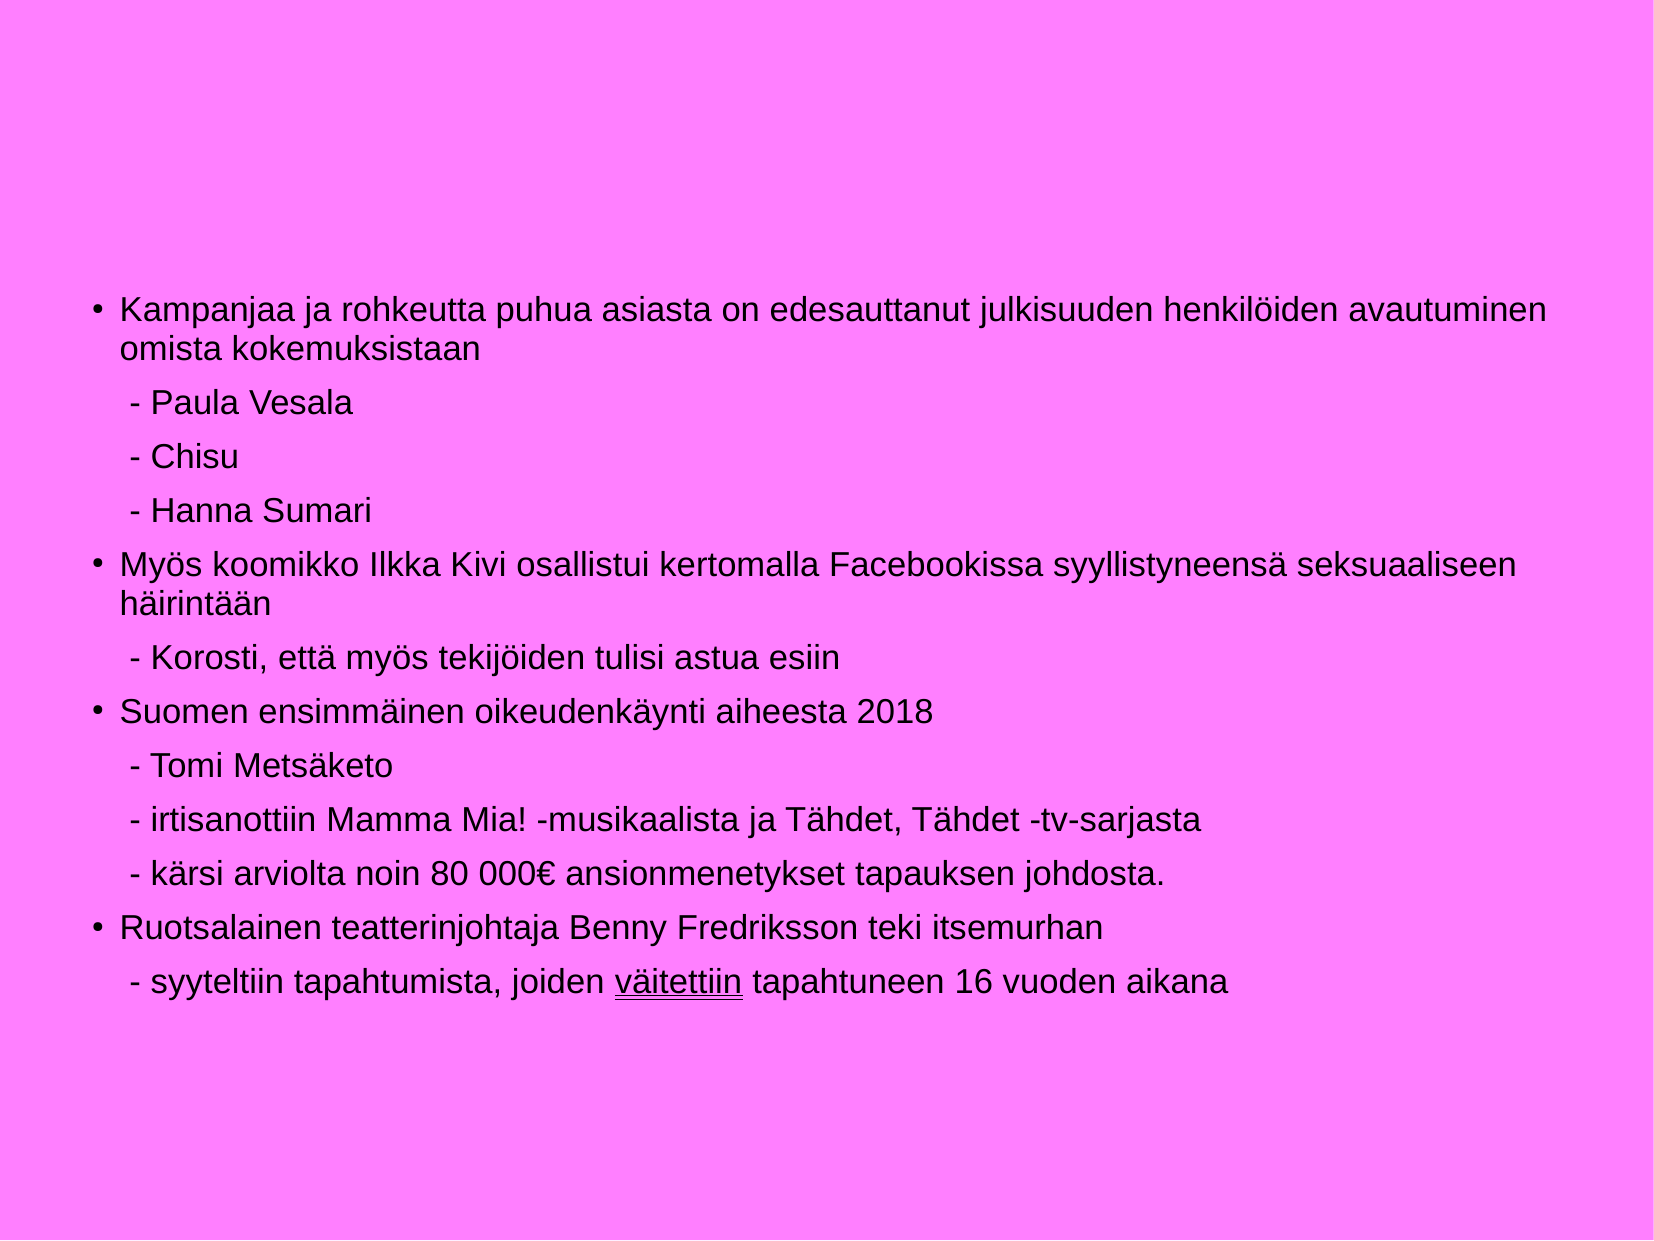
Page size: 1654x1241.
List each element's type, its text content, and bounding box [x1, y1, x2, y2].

list Kampanjaa ja rohkeutta puhua asiasta on edesauttanut julkisuuden henkilöiden avautuminen omista kokemuksistaan - Paula Vesala - Chisu - Hanna Sumari Myös koomikko Ilkka Kivi osallistui kertomalla Facebookissa syyllistyneensä seksuaaliseen häirintään - Korosti, että myös tekijöiden tulisi astua esiin Suomen ensimmäinen oikeudenkäynti aiheesta 2018 - Tomi Metsäketo - irtisanottiin Mamma Mia! -musikaalista ja Tähdet, Tähdet -tv-sarjasta - kärsi arviolta noin 80 000€ ansionmenetykset tapauksen johdosta. Ruotsalainen teatterinjohtaja Benny Fredriksson teki itsemurhan - syyteltiin tapahtumista, joiden väitettiin tapahtuneen 16 vuoden aikana [82, 290, 1571, 1010]
